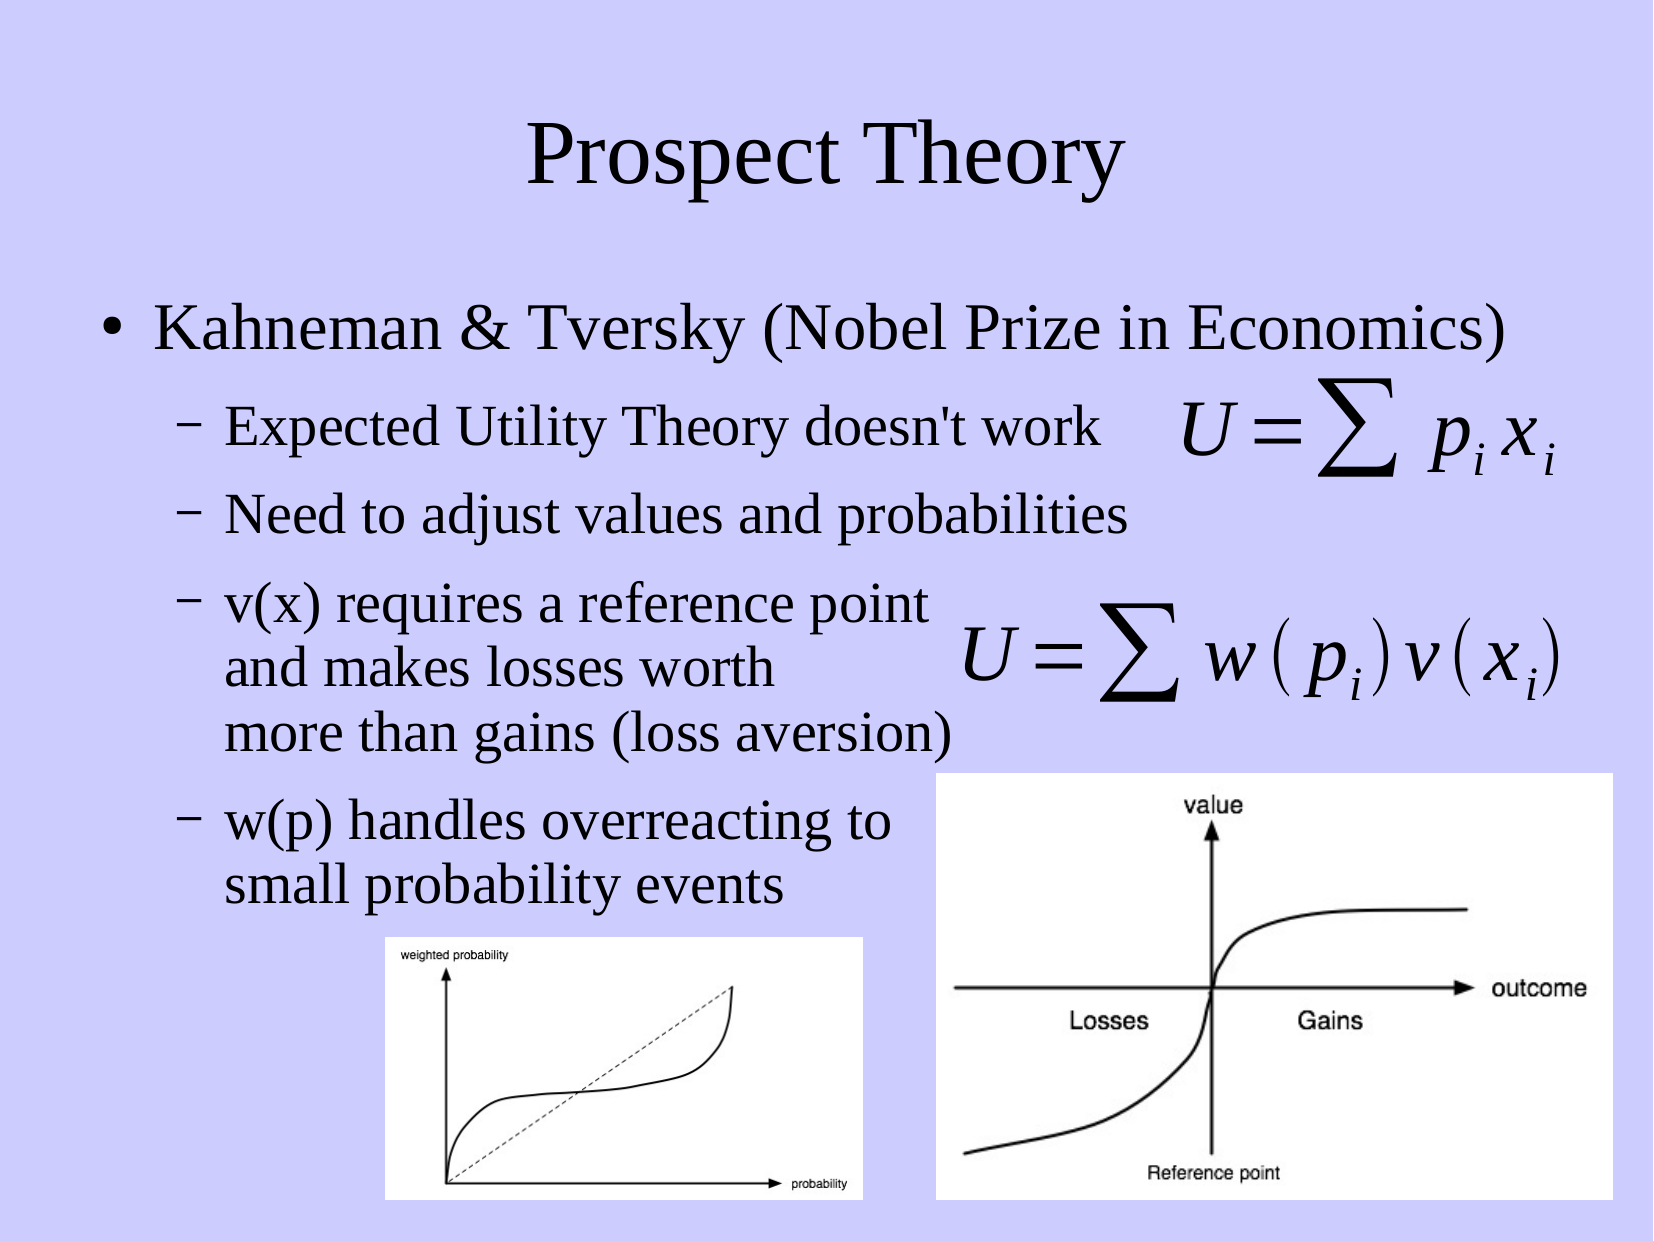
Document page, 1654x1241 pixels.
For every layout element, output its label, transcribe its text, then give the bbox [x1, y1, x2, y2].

chart [937, 600, 1586, 713]
picture [936, 773, 1613, 1201]
chart [1156, 375, 1576, 488]
list Kahneman & Tversky (Nobel Prize in Economics) Expected Utility Theory doesn't work Need to adjust values and probabilities v(x) requires a reference point and makes losses worth more than gains (loss aversion) w(p) handles overreacting to small probability events [82, 290, 1571, 1109]
title Prospect Theory [82, 49, 1571, 257]
picture [385, 937, 863, 1201]
